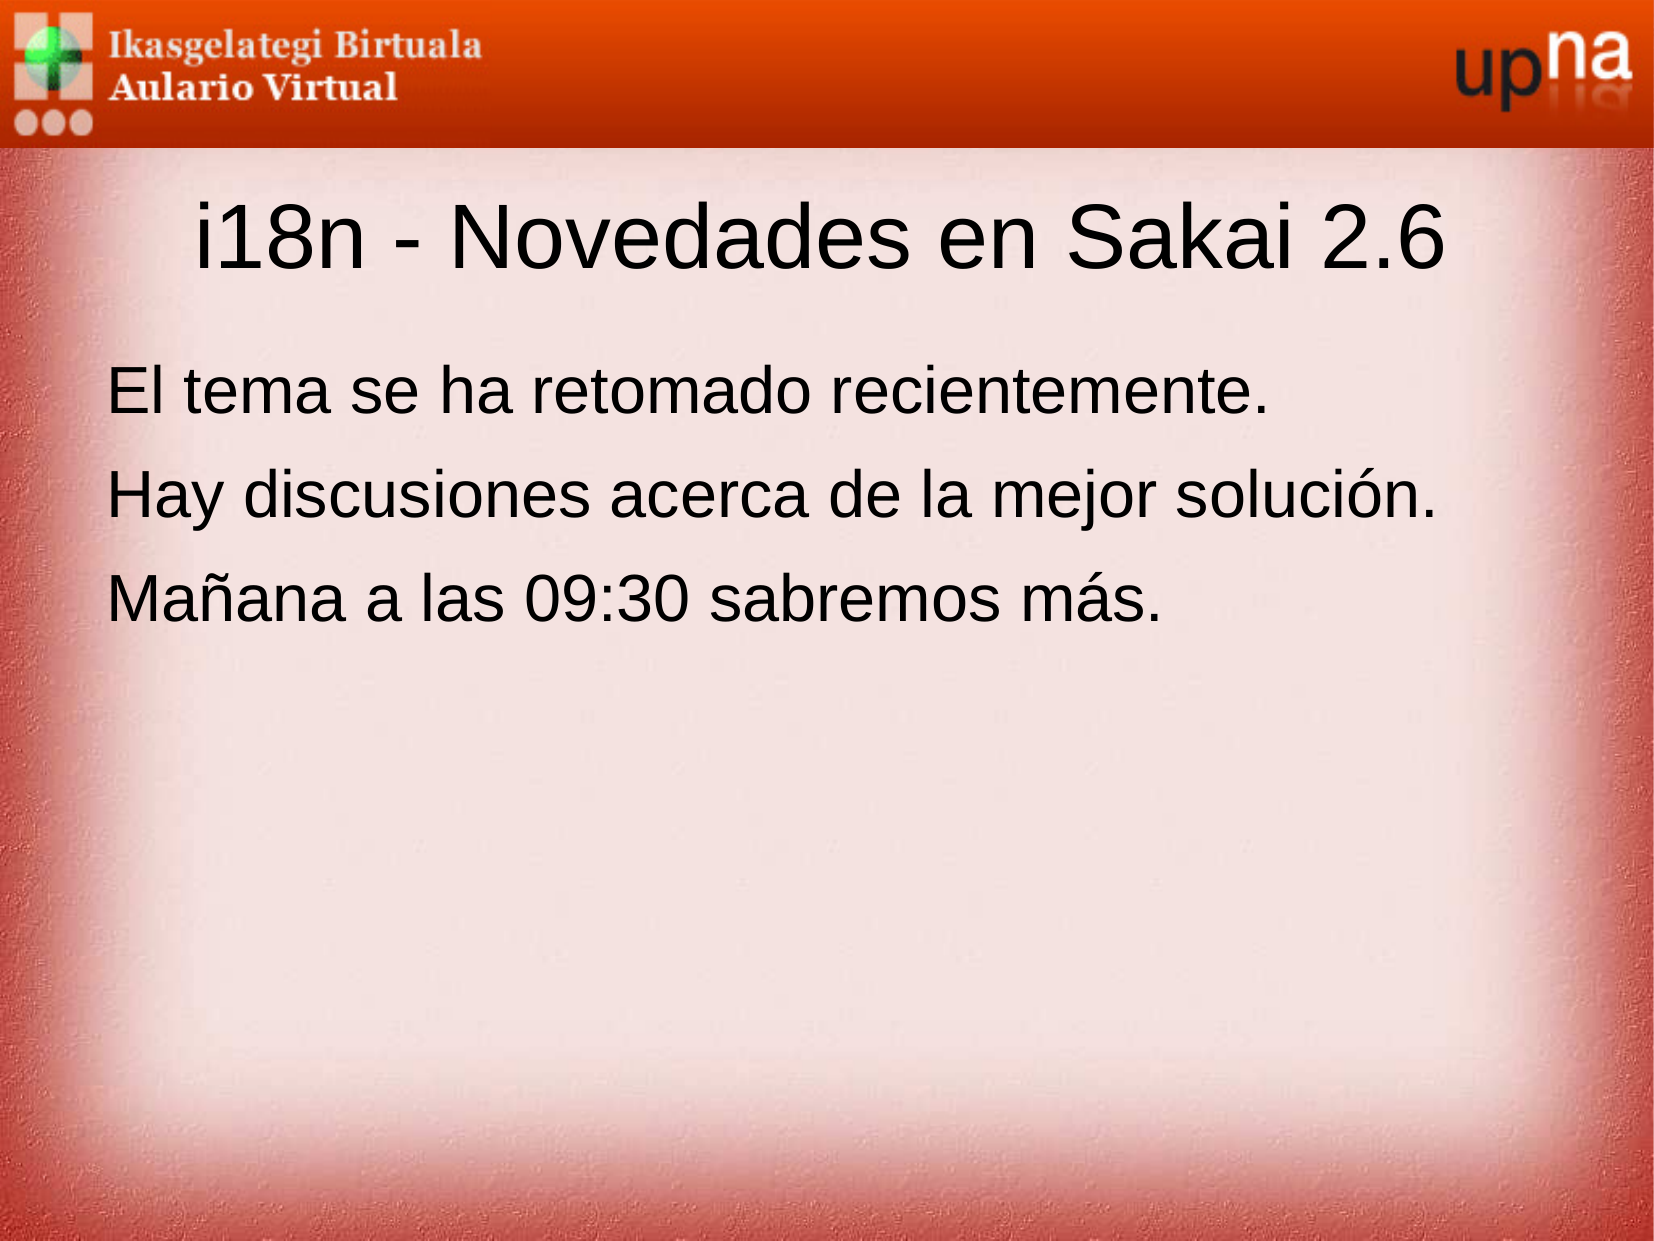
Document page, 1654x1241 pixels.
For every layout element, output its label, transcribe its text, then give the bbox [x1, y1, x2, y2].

list El tema se ha retomado recientemente. Hay discusiones acerca de la mejor solución. Mañana a las 09:30 sabremos más. [88, 352, 1577, 1093]
picture [0, 0, 1654, 1241]
title i18n - Novedades en Sakai 2.6 [77, 148, 1566, 326]
